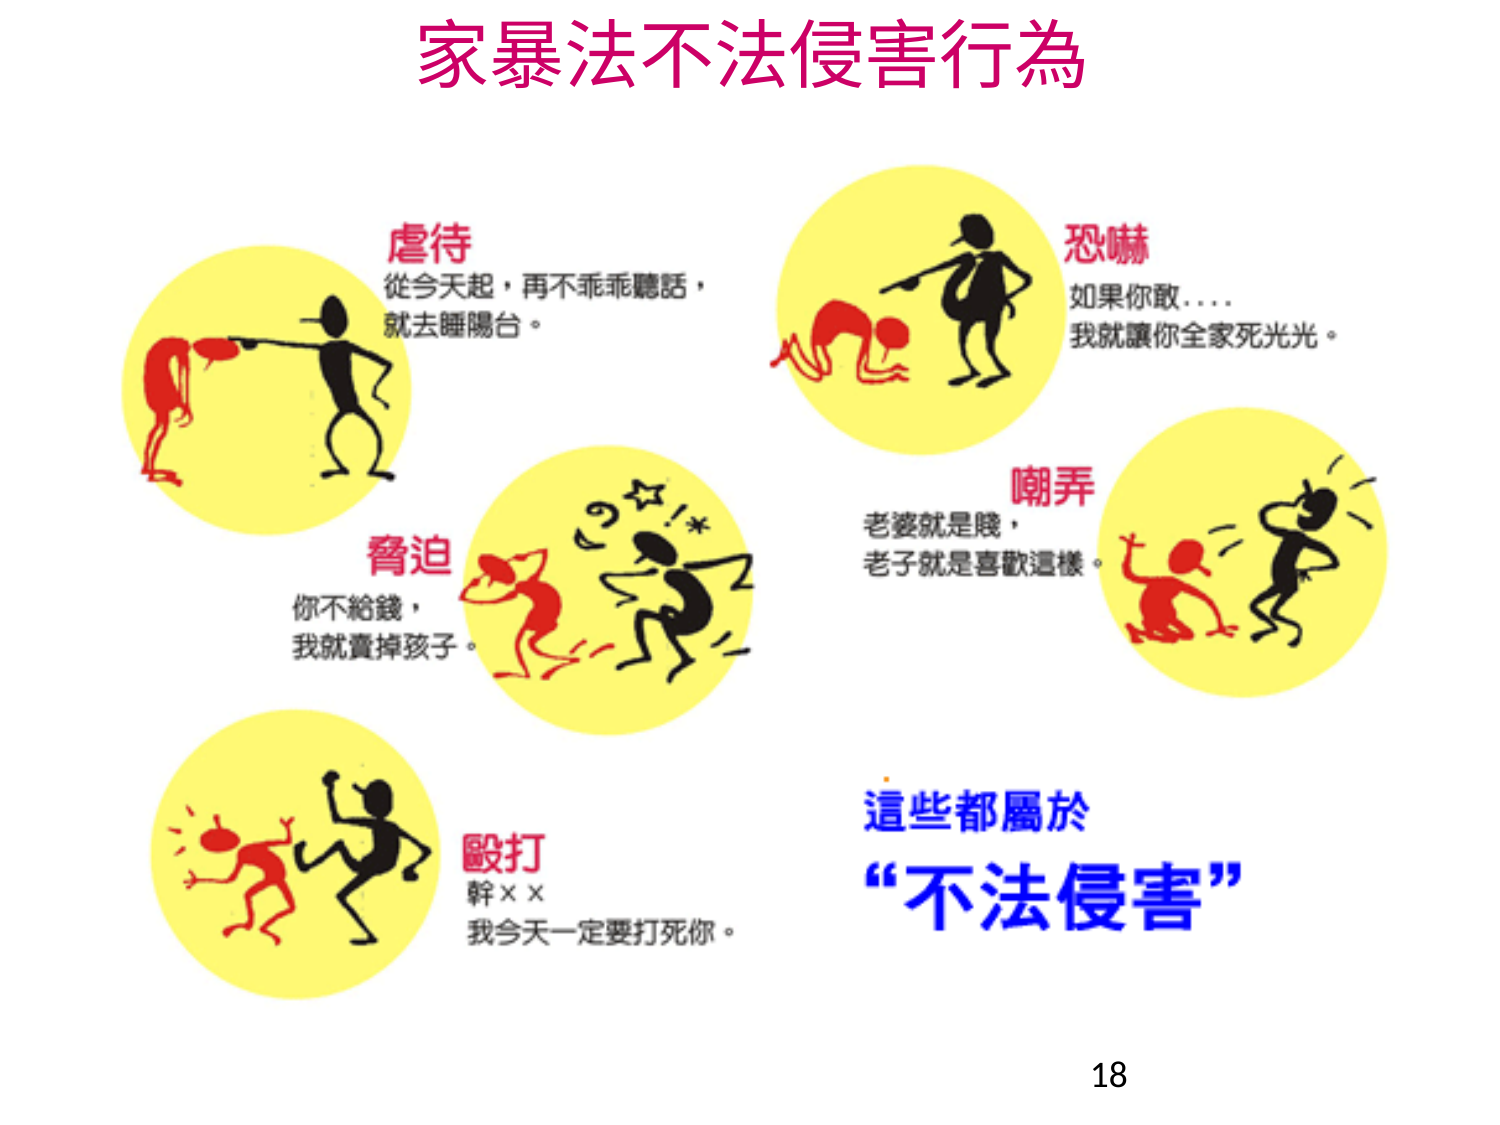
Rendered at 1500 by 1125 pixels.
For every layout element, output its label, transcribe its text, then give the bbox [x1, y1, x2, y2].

slide_number <編號> [1074, 1042, 1425, 1103]
picture [100, 148, 1412, 1023]
title 家暴法不法侵害行為 [76, 0, 1427, 188]
